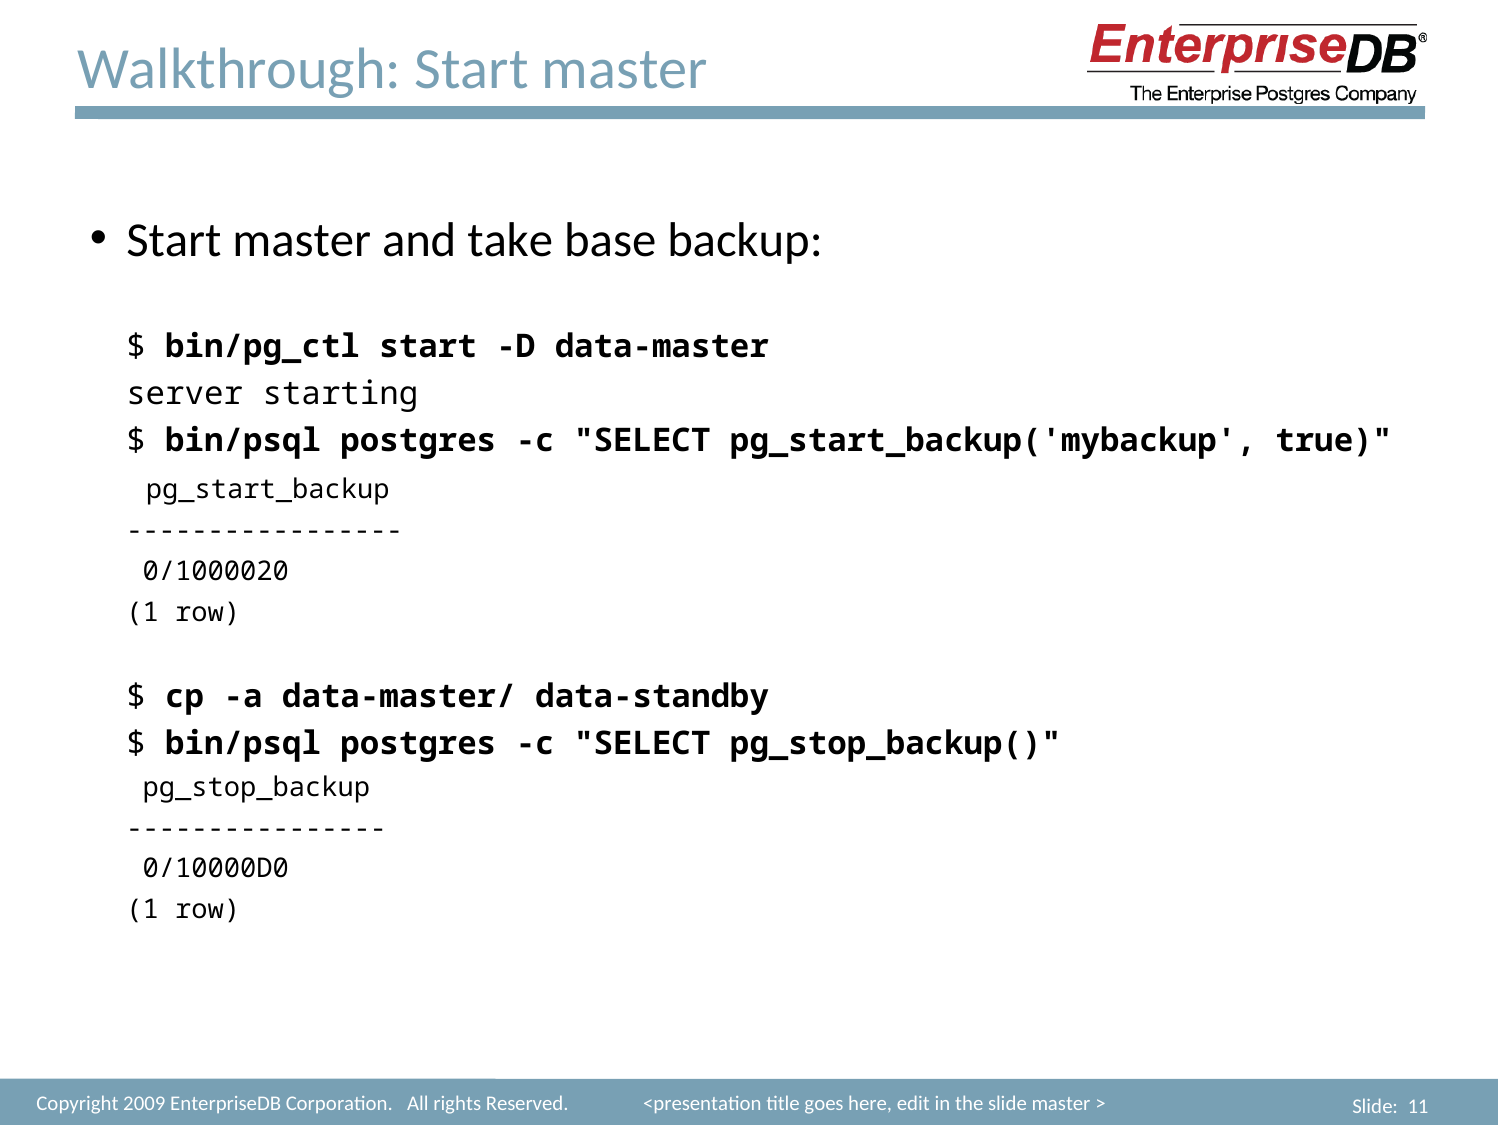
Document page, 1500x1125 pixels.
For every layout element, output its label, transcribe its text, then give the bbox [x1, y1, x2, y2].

title Walkthrough: Start master [62, 12, 1088, 118]
list Start master and take base backup: $ bin/pg_ctl start -D data-master server starting $ bin/psql postgres -c "SELECT pg_start_backup('mybackup', true)" pg_start_backup ----------------- 0/1000020 (1 row) $ cp -a data-master/ data-standby $ bin/psql postgres -c "SELECT pg_stop_backup()" pg_stop_backup ---------------- 0/10000D0 (1 row) [75, 200, 1426, 943]
picture [1088, 24, 1427, 104]
